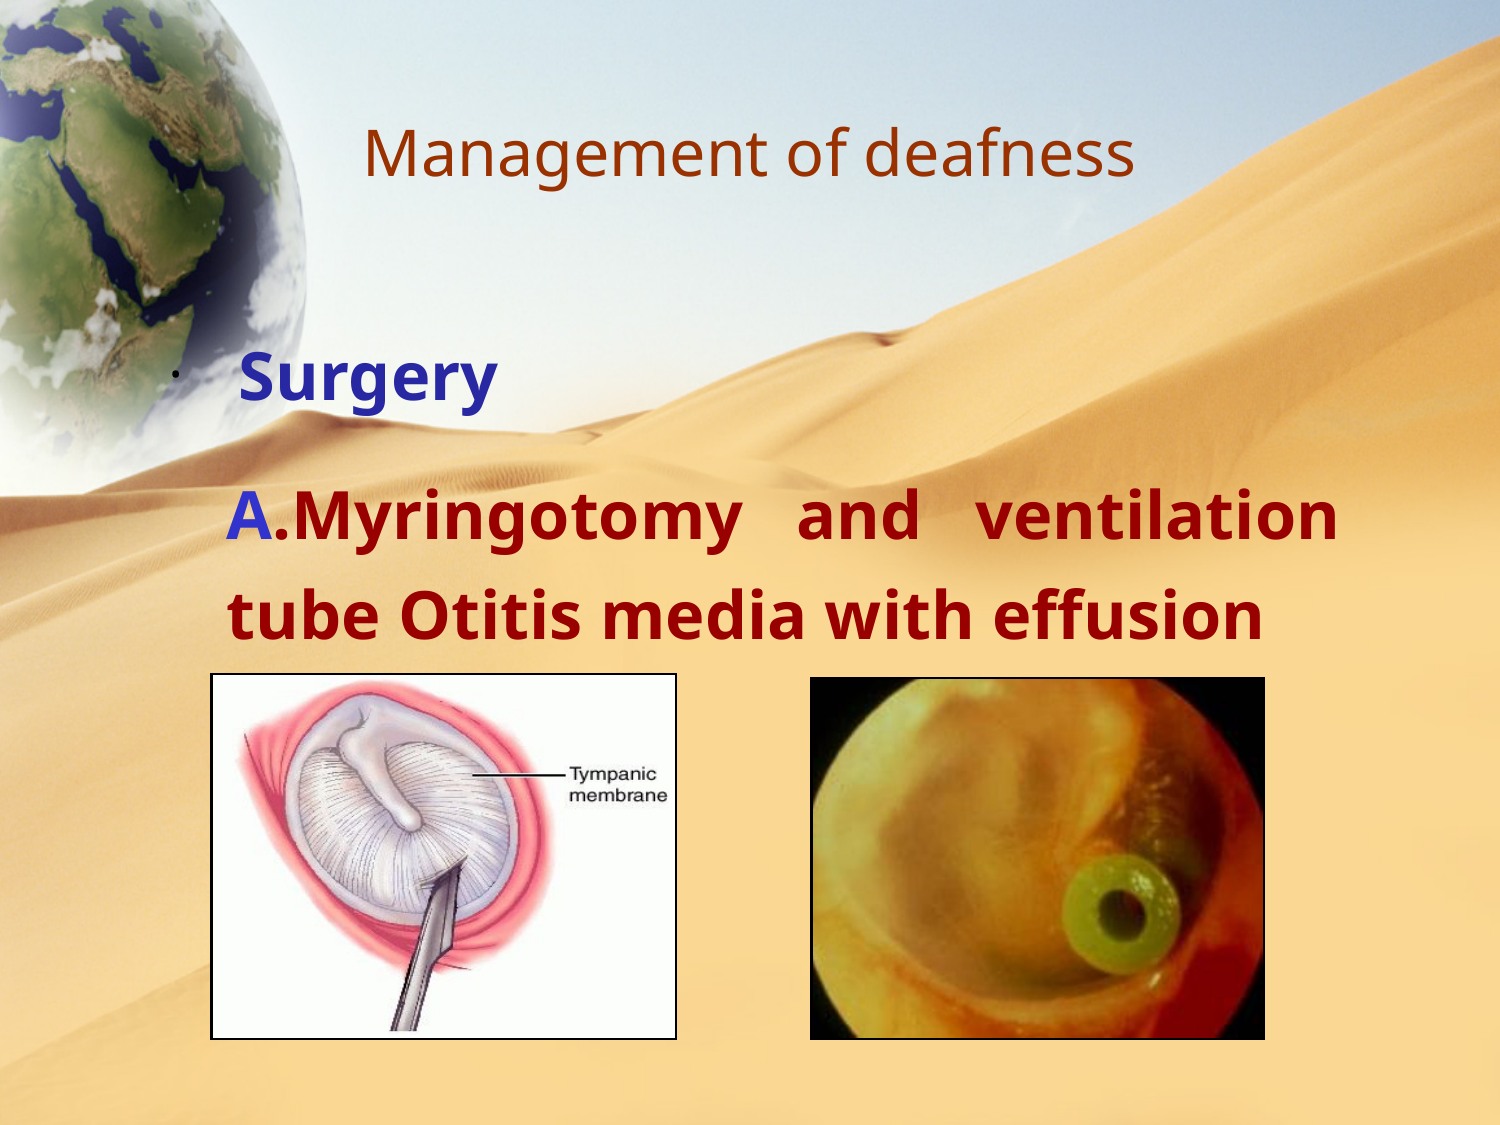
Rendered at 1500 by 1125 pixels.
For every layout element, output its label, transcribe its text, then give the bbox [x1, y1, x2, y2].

picture [0, 0, 1500, 1125]
text_box Management of deafness [112, 99, 1388, 288]
text_box Surgery A.Myringotomy and ventilation tube Otitis media with effusion [155, 312, 1356, 1038]
